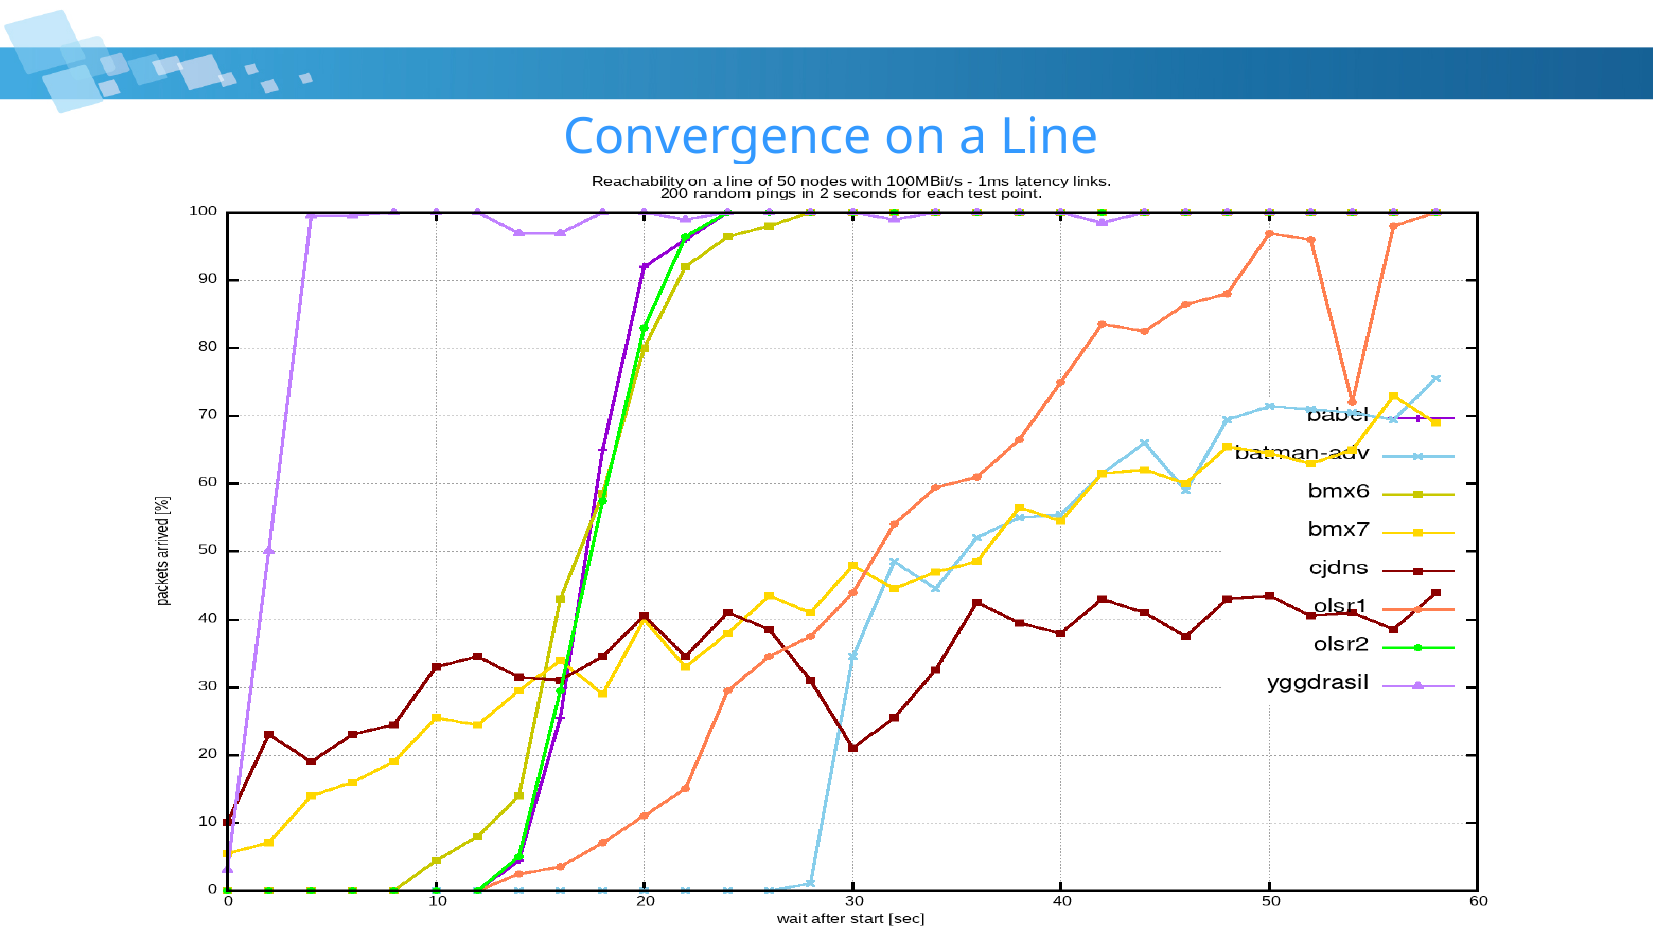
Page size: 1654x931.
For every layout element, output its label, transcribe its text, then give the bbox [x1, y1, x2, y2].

title Convergence on a Line [86, 56, 1576, 212]
picture [0, 0, 1653, 929]
